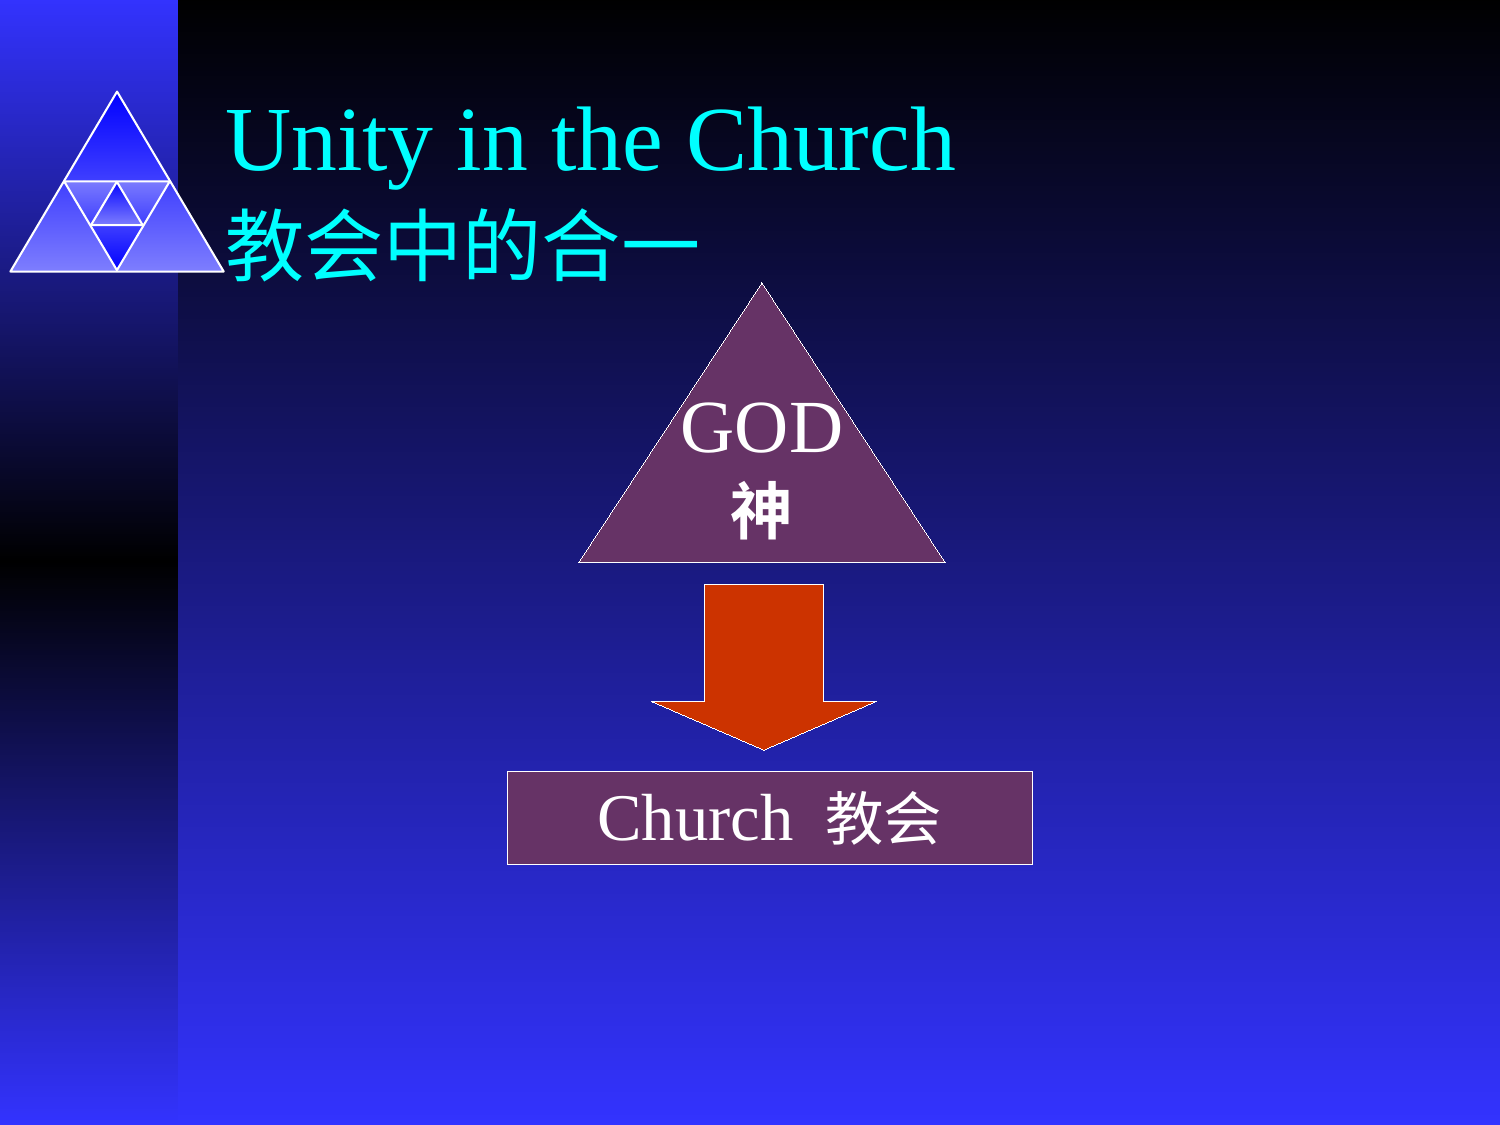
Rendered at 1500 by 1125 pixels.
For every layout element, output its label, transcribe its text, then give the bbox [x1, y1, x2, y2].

text_box Church 教会 [507, 771, 1033, 865]
text_box GOD 神 [649, 378, 875, 552]
text_box [578, 455, 946, 563]
title Unity in the Church 教会中的合一 [225, 95, 1463, 292]
text_box [651, 584, 877, 751]
text_box [699, 282, 825, 378]
